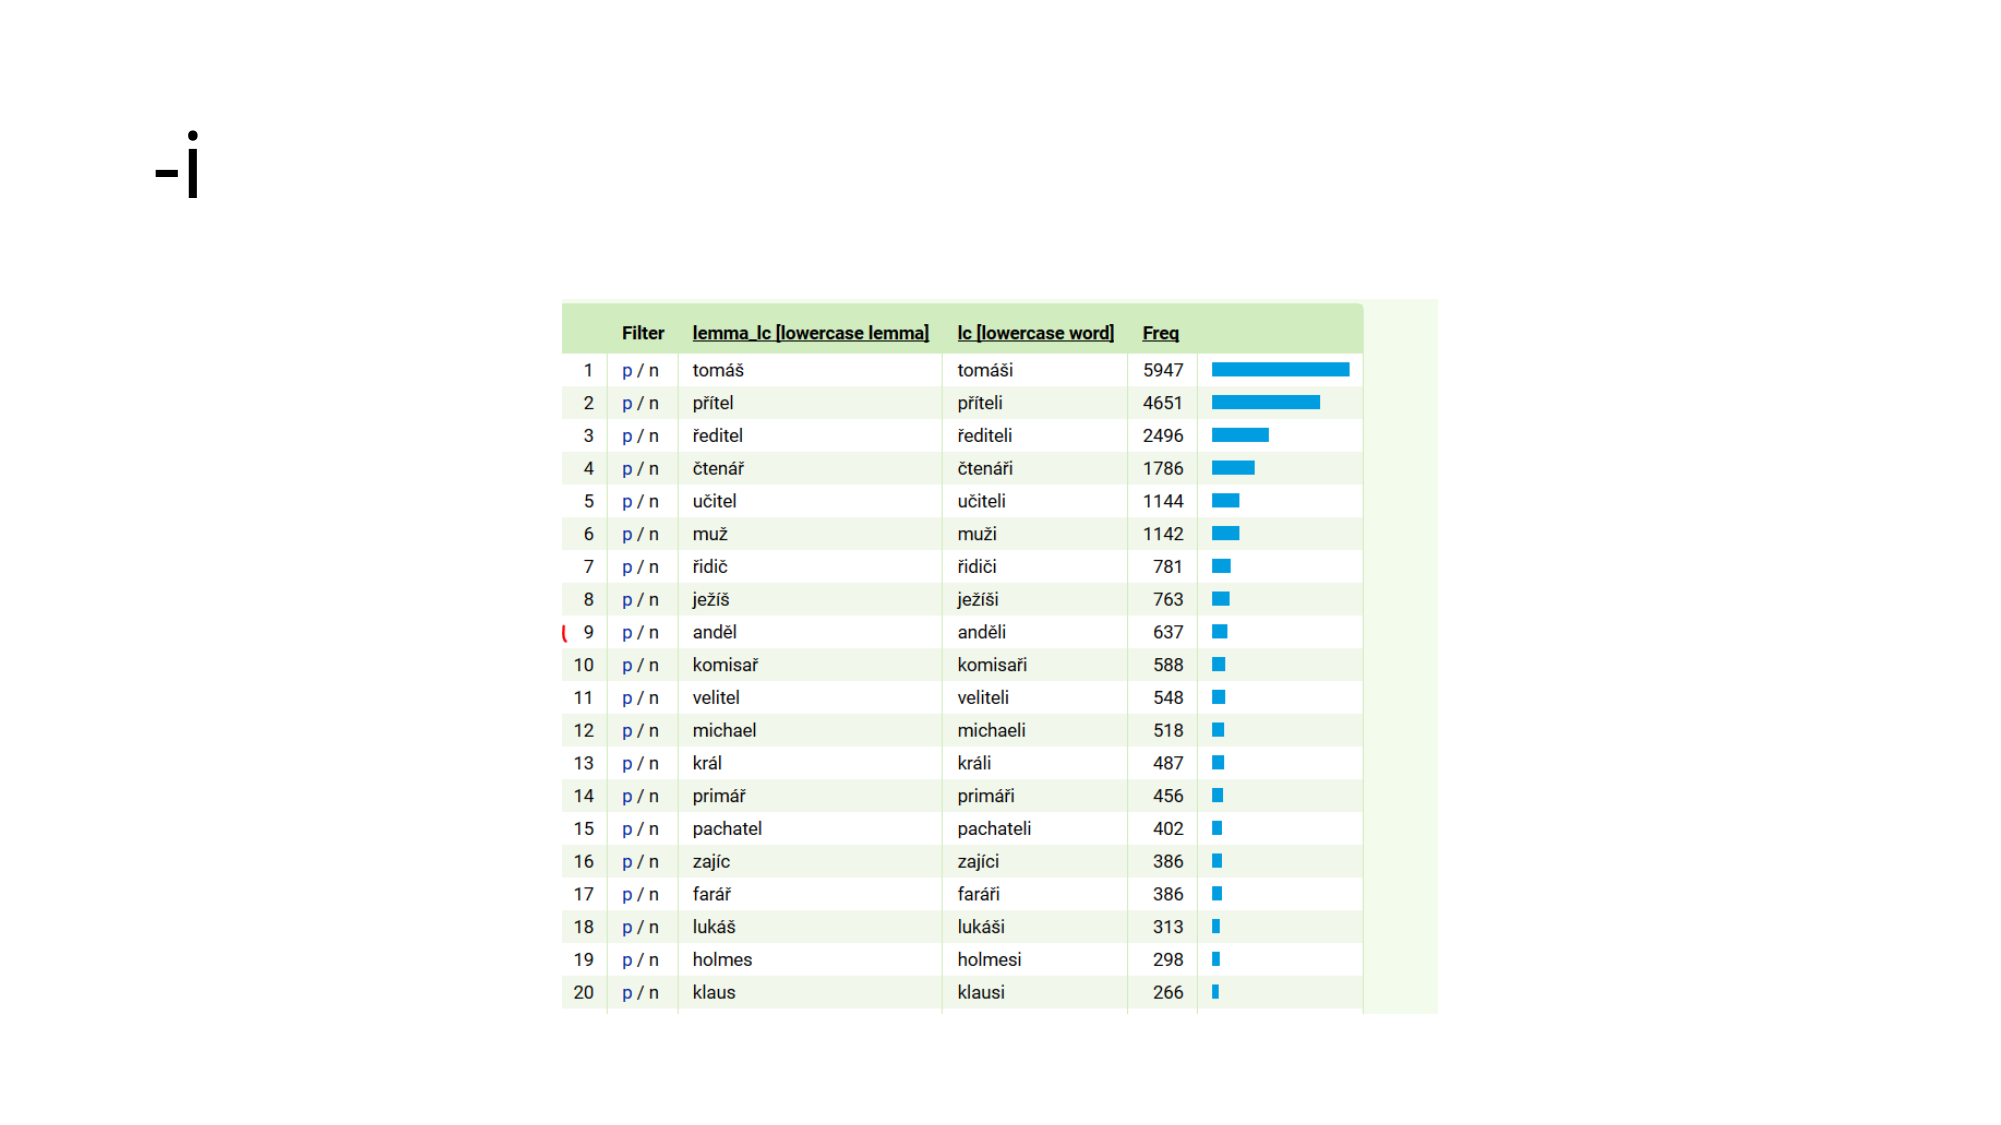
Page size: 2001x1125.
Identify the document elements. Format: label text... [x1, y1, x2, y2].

title -i [137, 59, 1863, 278]
picture [562, 299, 1438, 1014]
